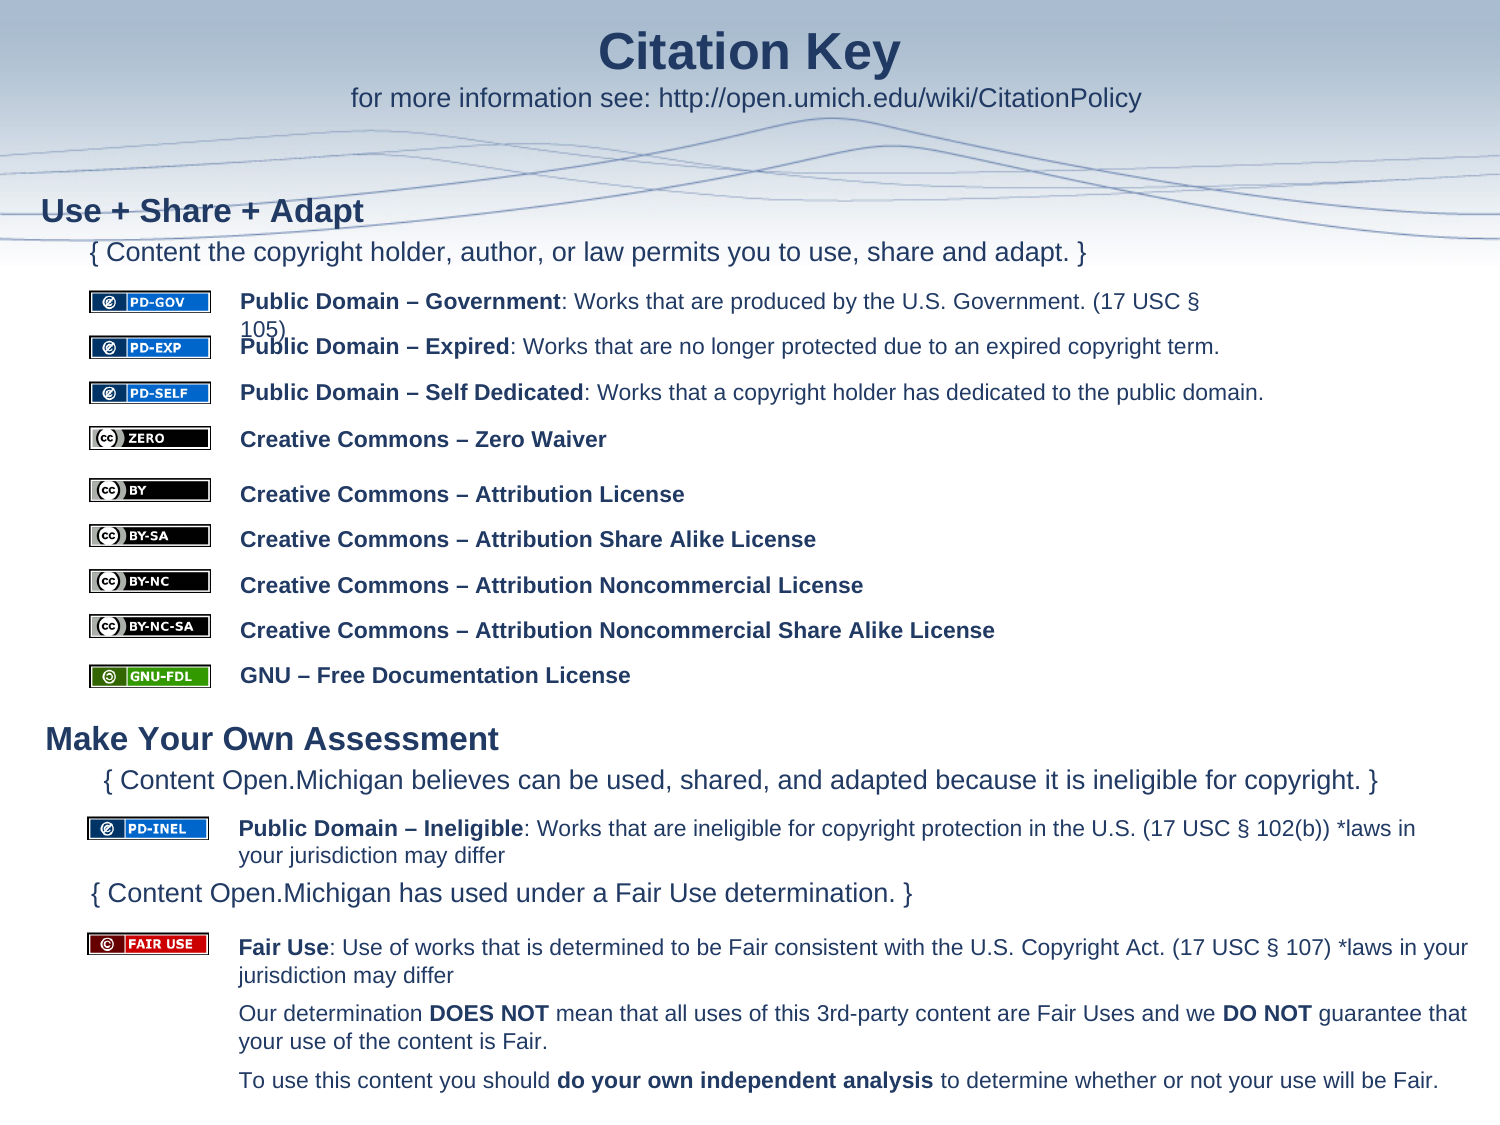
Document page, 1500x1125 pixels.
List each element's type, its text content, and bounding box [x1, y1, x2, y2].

picture [89, 664, 211, 688]
picture [0, 0, 1500, 266]
text_box Creative Commons – Attribution License [225, 471, 1190, 515]
picture [89, 381, 211, 404]
text_box Public Domain – Ineligible: Works that are ineligible for copyright protection in the U.S. (17 USC § 102(b)) *laws in your jurisdiction may differ [223, 805, 1442, 876]
text_box Creative Commons – Attribution Share Alike License [225, 517, 1337, 561]
picture [89, 290, 211, 314]
text_box Citation Key for more information see: http://open.umich.edu/wiki/CitationPolicy [74, 11, 1425, 121]
text_box Make Your Own Assessment [30, 709, 515, 805]
text_box { Content Open.Michigan has used under a Fair Use determination. } [76, 868, 1347, 917]
text_box Public Domain – Government: Works that are produced by the U.S. Government. (17 USC § 105) [225, 278, 1258, 350]
text_box { Content Open.Michigan believes can be used, shared, and adapted because it is ineligible for copyright. } [88, 755, 1392, 804]
text_box { Content the copyright holder, author, or law permits you to use, share and adapt. } [74, 226, 1101, 275]
picture [87, 816, 209, 840]
text_box Public Domain – Expired: Works that are no longer protected due to an expired copyright term. [225, 350, 1258, 368]
text_box Creative Commons – Attribution Noncommercial Share Alike License [225, 607, 1500, 651]
text_box GNU – Free Documentation License [225, 653, 1190, 697]
picture [89, 478, 211, 502]
text_box Fair Use: Use of works that is determined to be Fair consistent with the U.S. Copyright Act. (17 USC § 107) *laws in your jurisdiction may differ Our determination DOES NOT mean that all uses of this 3rd-party content are Fair Uses and we DO NOT guarantee that your use of the content is Fair. To use this content you should do your own independent analysis to determine whether or not your use will be Fair. [223, 924, 1500, 1101]
text_box Creative Commons – Attribution Noncommercial License [225, 562, 1430, 606]
picture [89, 335, 211, 359]
picture [87, 932, 209, 955]
text_box Creative Commons – Zero Waiver [225, 416, 1190, 460]
picture [89, 524, 211, 547]
picture [89, 426, 211, 450]
picture [89, 569, 211, 593]
text_box Public Domain – Self Dedicated: Works that a copyright holder has dedicated to the public domain. [225, 369, 1329, 413]
text_box Use + Share + Adapt [26, 181, 380, 277]
picture [89, 614, 211, 638]
